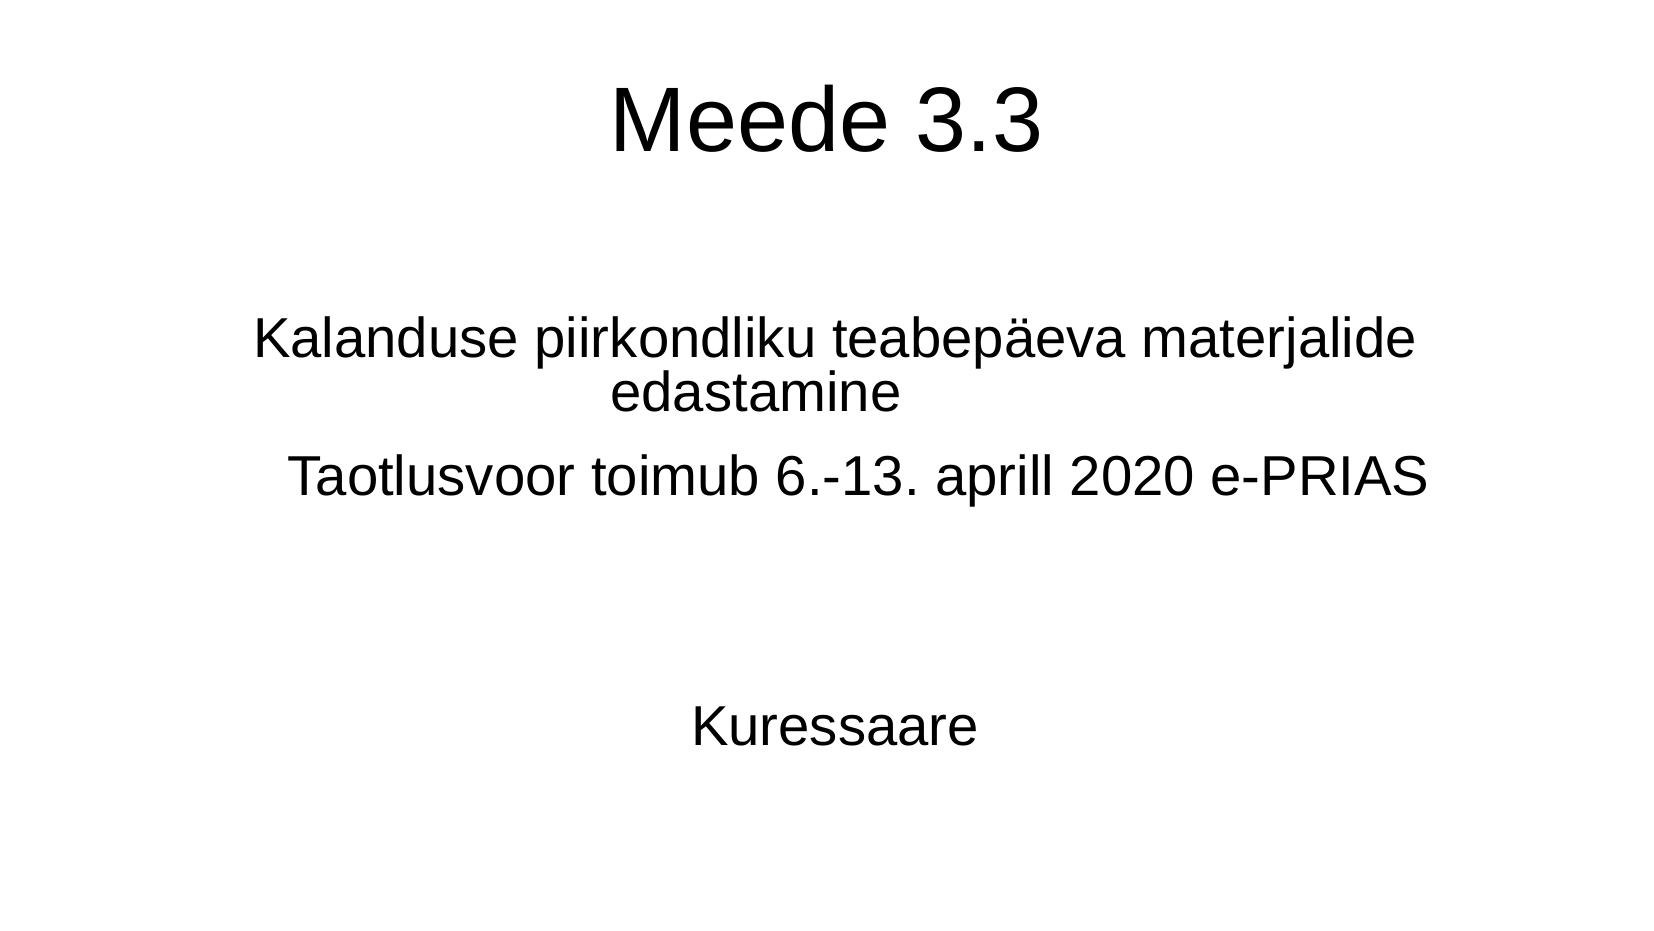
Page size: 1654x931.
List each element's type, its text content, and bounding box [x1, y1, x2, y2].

title Meede 3.3 [82, 37, 1571, 193]
list Kalanduse piirkondliku teabepäeva materjalide edastamine Taotlusvoor toimub 6.-13. aprill 2020 e-PRIAS Kuressaare [82, 217, 1571, 758]
